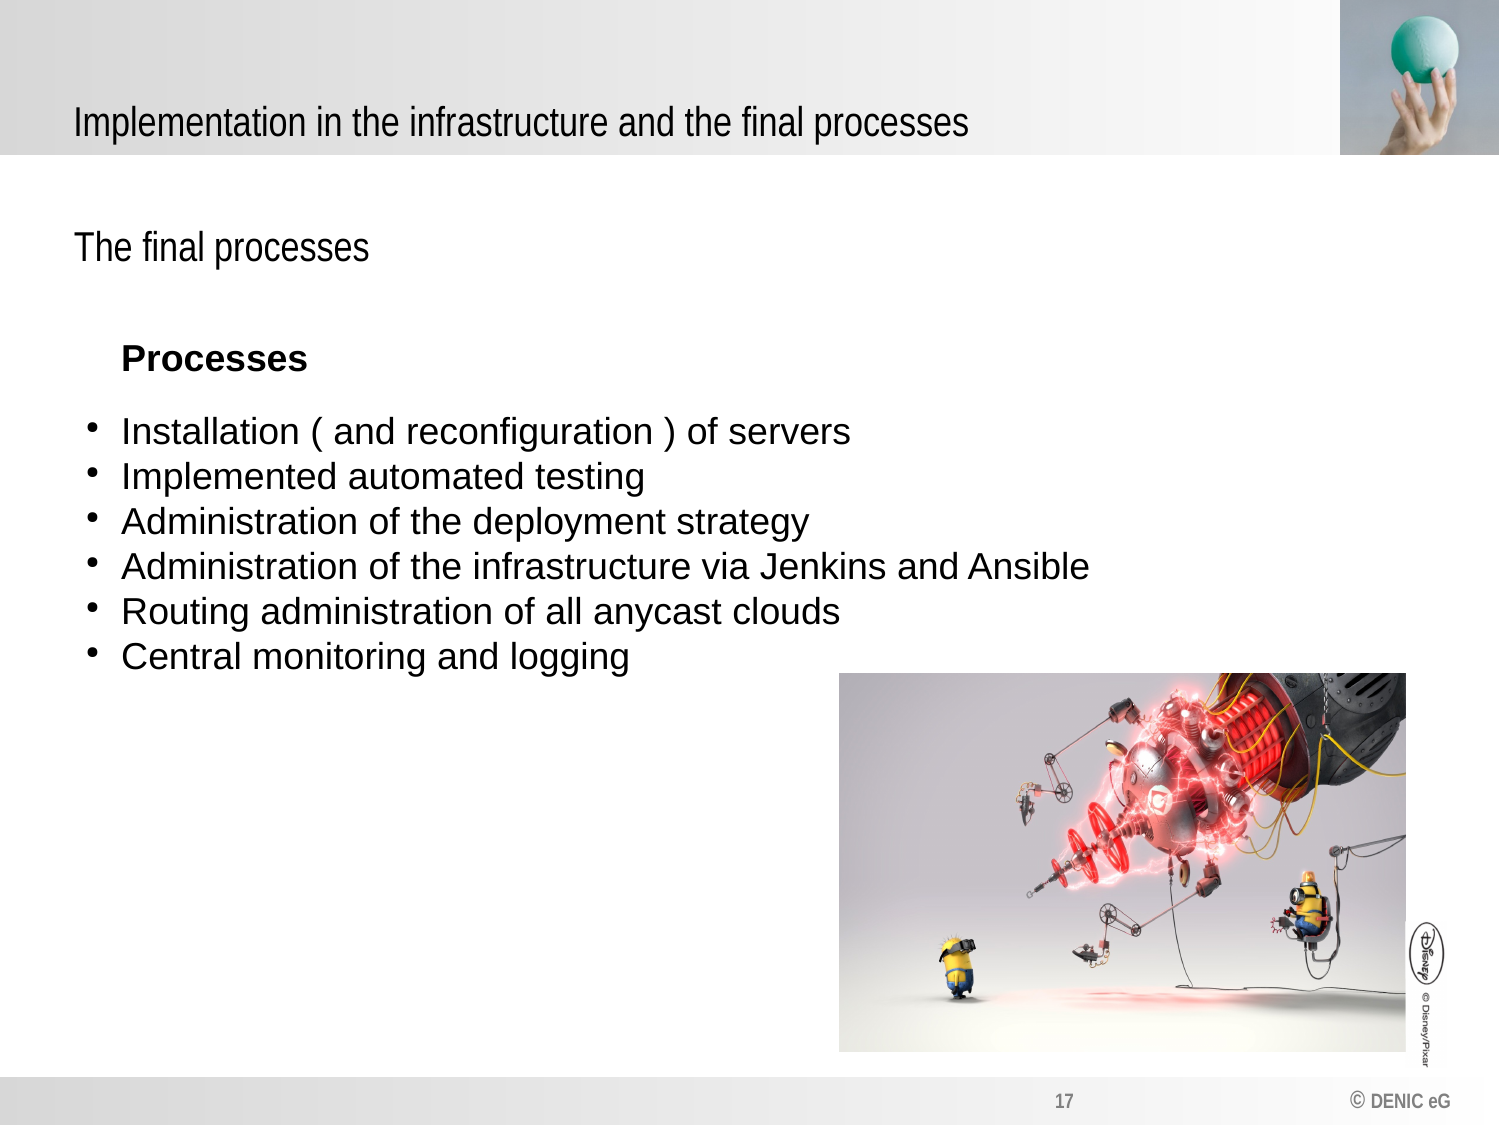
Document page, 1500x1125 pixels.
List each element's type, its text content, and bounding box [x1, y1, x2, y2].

picture [839, 673, 1447, 1068]
text_box The final processes [58, 212, 1075, 276]
text_box <Nummer> © DENIC eG [79, 1083, 1452, 1122]
text_box Implementation in the infrastructure and the final processes [73, 75, 1350, 146]
text_box Installation ( and reconfiguration ) of servers Implemented automated testing Administration of the deployment strategy Administration of the infrastructure via Jenkins and Ansible Routing administration of all anycast clouds Central monitoring and logging [71, 354, 1229, 579]
picture [1340, 0, 1499, 155]
text_box Processes [71, 326, 1323, 426]
